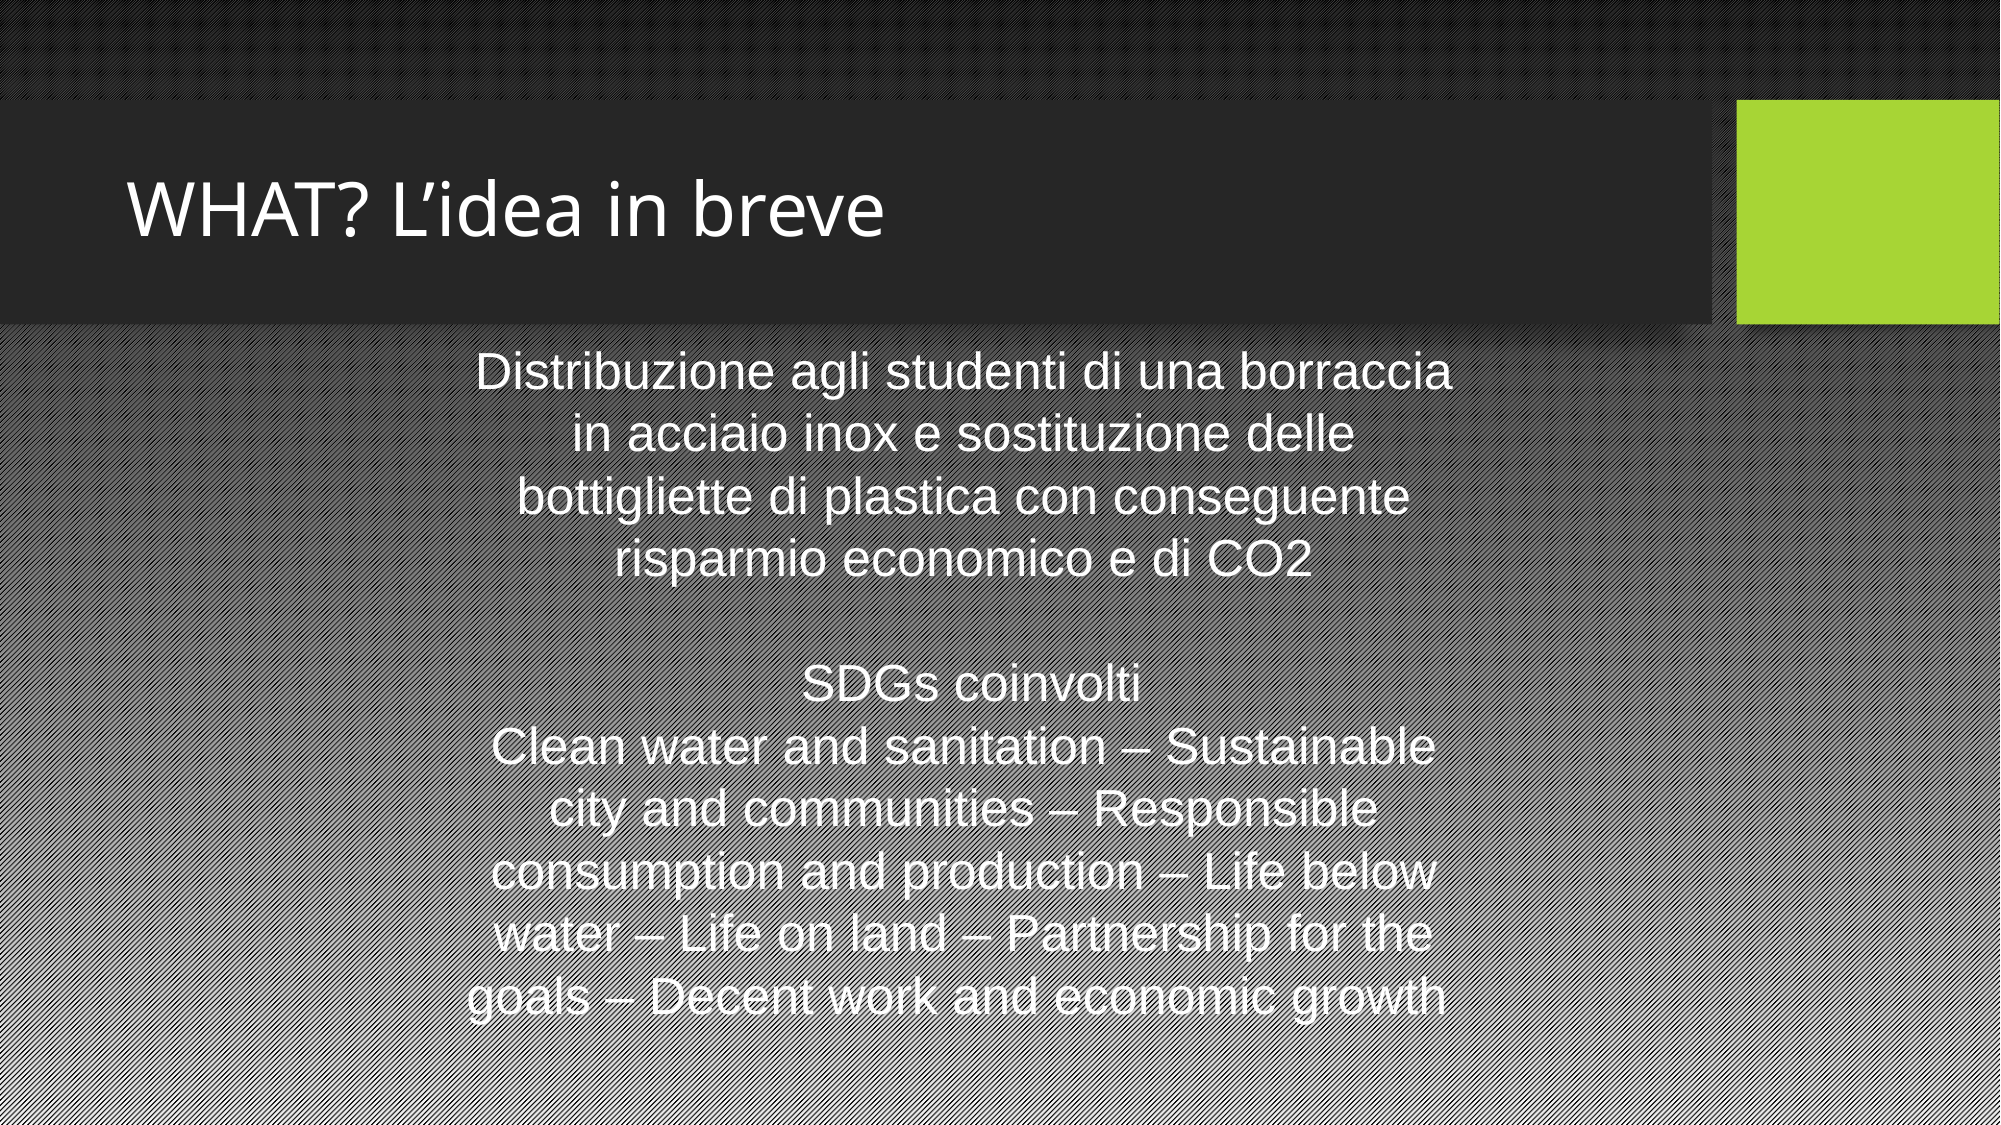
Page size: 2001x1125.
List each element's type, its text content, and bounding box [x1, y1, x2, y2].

picture [0, 0, 2000, 1125]
text_box Distribuzione agli studenti di una borraccia in acciaio inox e sostituzione delle bottigliette di plastica con conseguente risparmio economico e di CO2 SDGs coinvolti Clean water and sanitation – Sustainable city and communities – Responsible consumption and production – Life below water – Life on land – Partnership for the goals – Decent work and economic growth [445, 329, 1483, 1033]
title WHAT? L’idea in breve [111, 123, 1689, 301]
